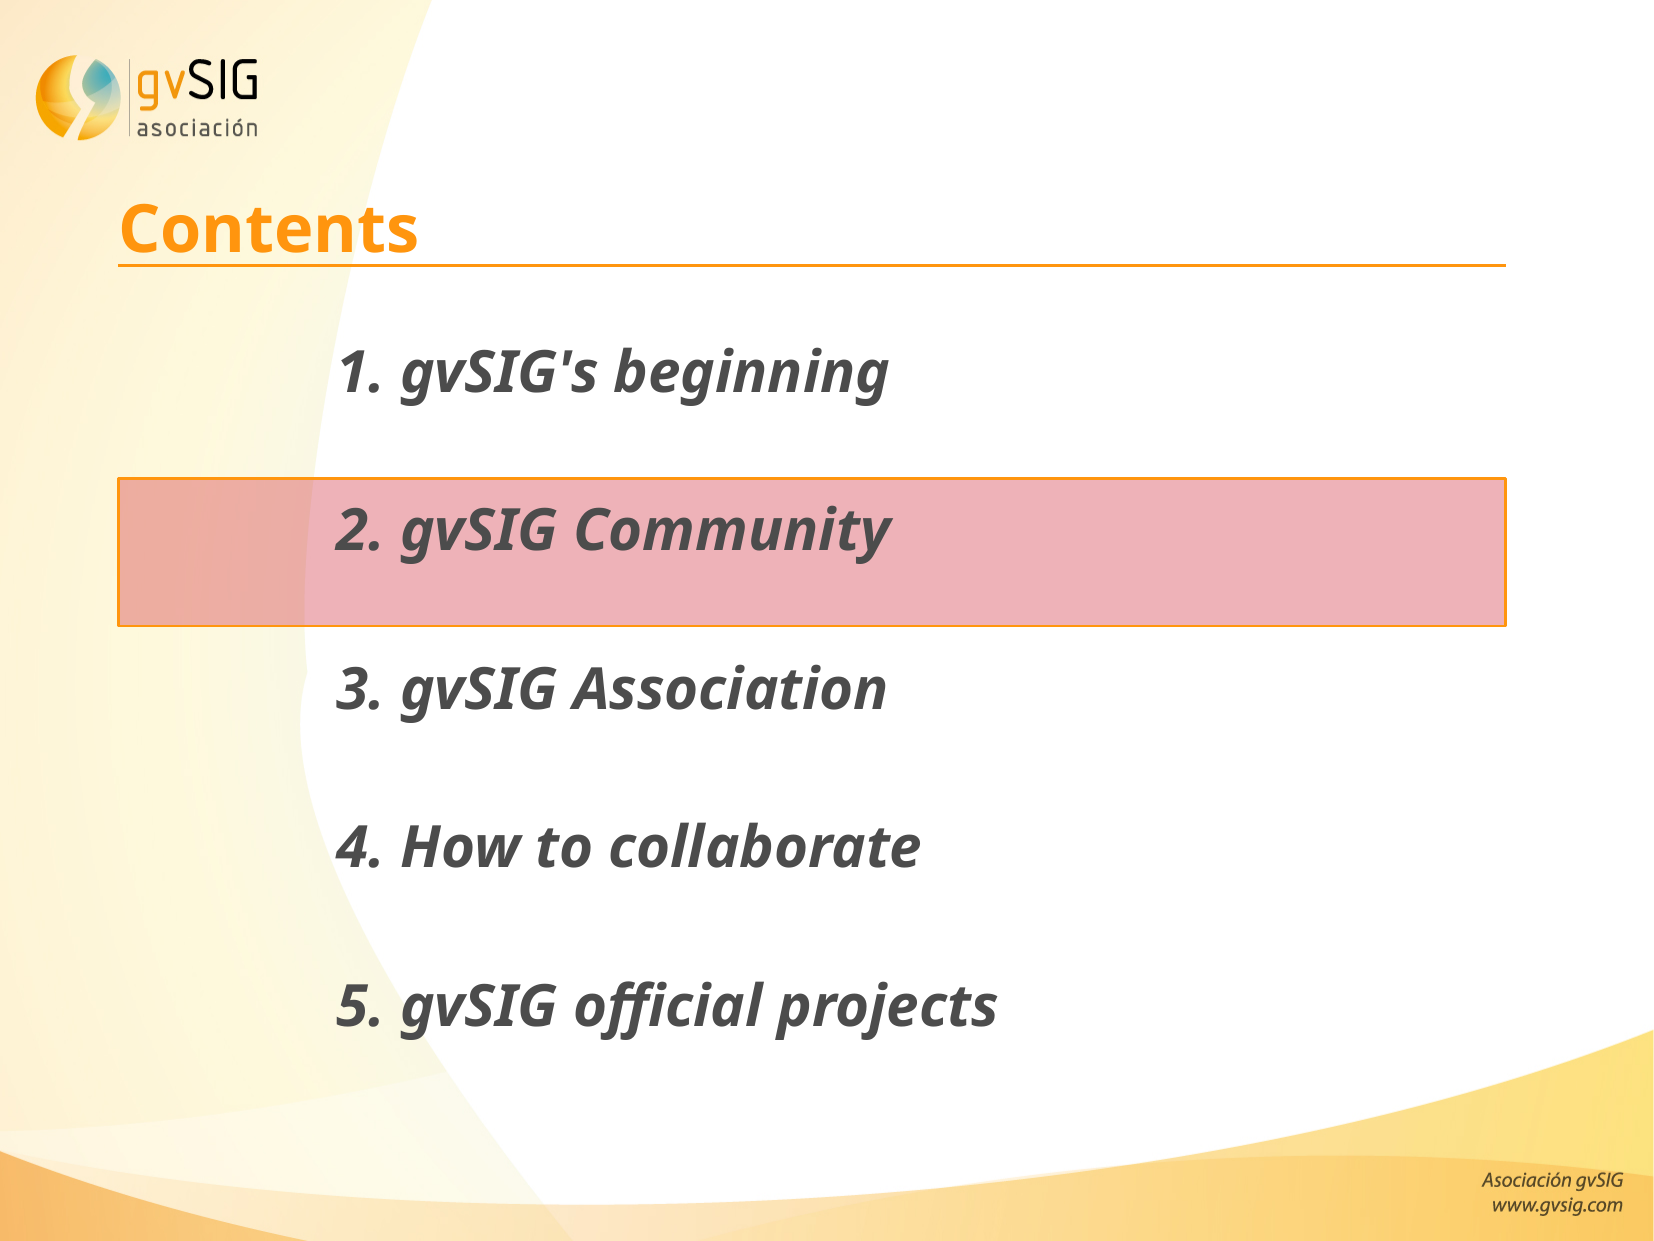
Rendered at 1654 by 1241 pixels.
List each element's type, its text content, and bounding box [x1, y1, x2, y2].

title Contents [118, 177, 1607, 276]
title 1. gvSIG's beginning 2. gvSIG Community 3. gvSIG Association 4. How to collaborate 5. gvSIG official projects [336, 381, 1654, 992]
picture [866, 367, 878, 381]
picture [660, 366, 671, 374]
picture [411, 367, 423, 381]
picture [0, 0, 1654, 1241]
picture [779, 367, 791, 381]
picture [691, 367, 703, 381]
picture [744, 367, 756, 381]
picture [832, 367, 844, 381]
text_box [118, 478, 336, 626]
picture [625, 367, 636, 381]
